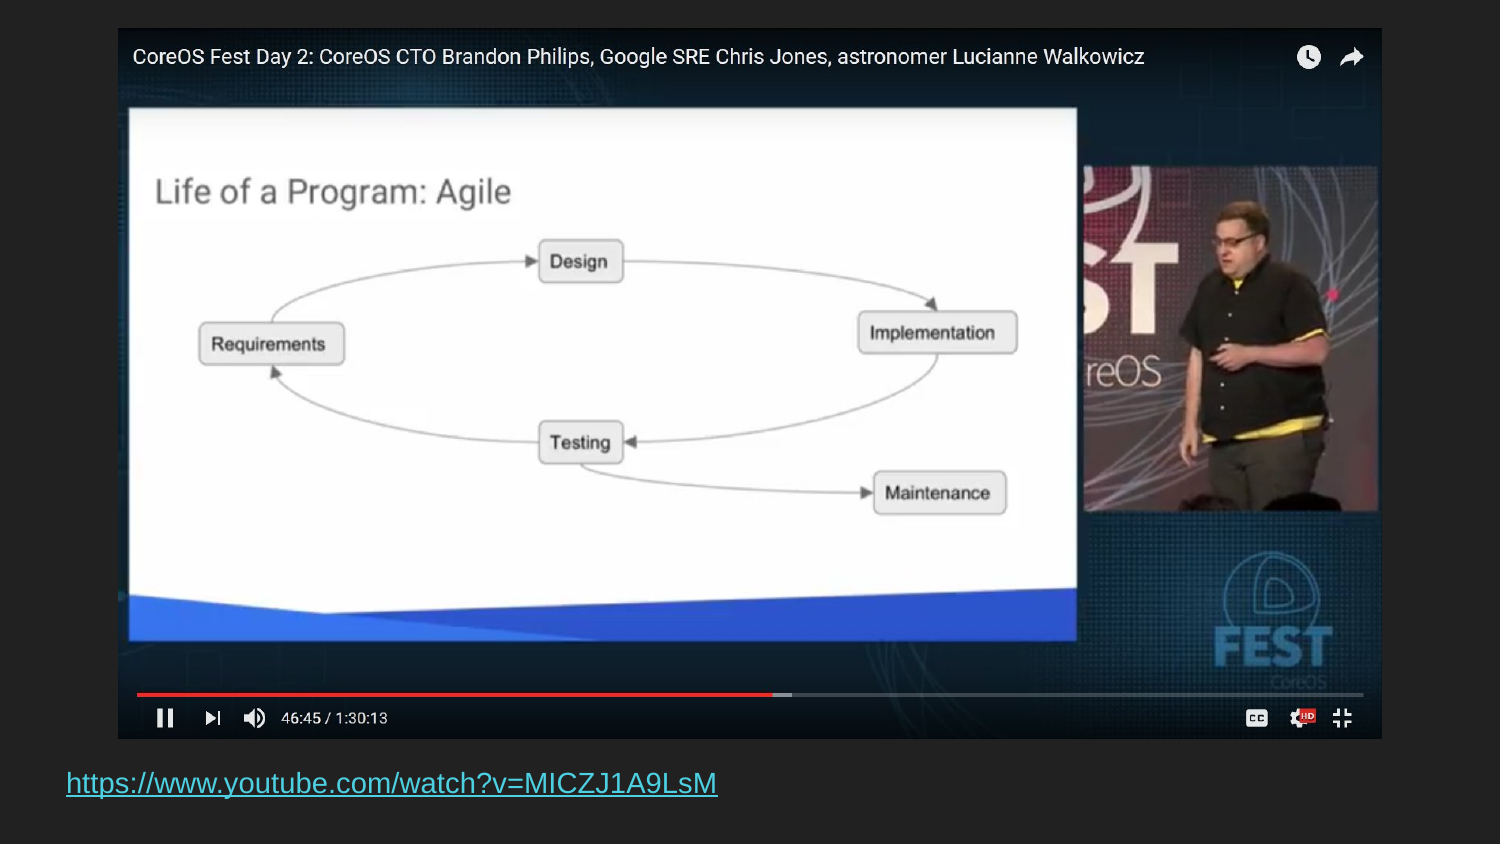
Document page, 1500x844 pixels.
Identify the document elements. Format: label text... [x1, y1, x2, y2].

picture [118, 28, 1382, 739]
list https://www.youtube.com/watch?v=MICZJ1A9LsM [51, 743, 1036, 844]
